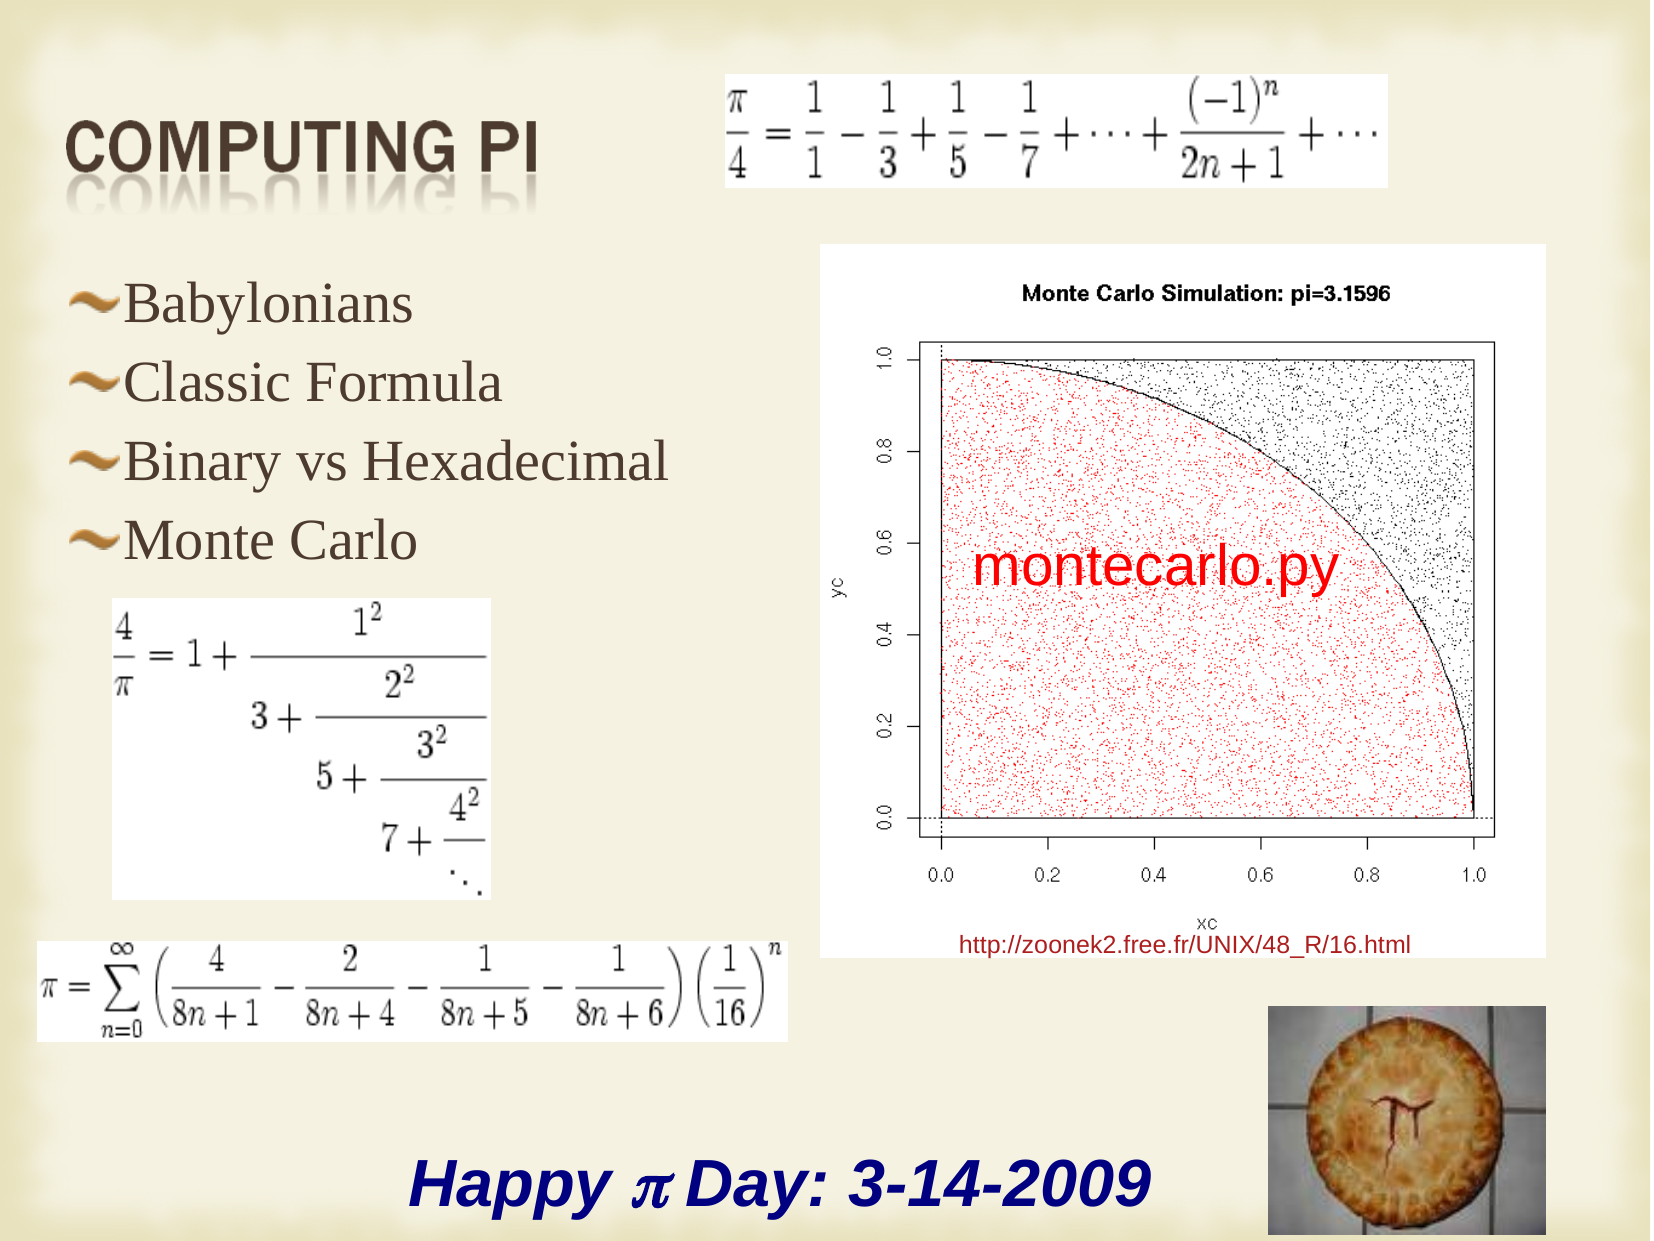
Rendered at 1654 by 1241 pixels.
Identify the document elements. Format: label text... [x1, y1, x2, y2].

text_box Happy p Day: 3-14-2009 [393, 1138, 1239, 1236]
text_box [37, 942, 788, 1043]
text_box montecarlo.py [958, 525, 1415, 605]
text_box http://zoonek2.free.fr/UNIX/48_R/16.html [944, 923, 1435, 967]
list Babylonians Classic Formula Binary vs Hexadecimal Monte Carlo [37, 262, 725, 626]
picture [0, 0, 1651, 1241]
text_box [16, 73, 1477, 264]
